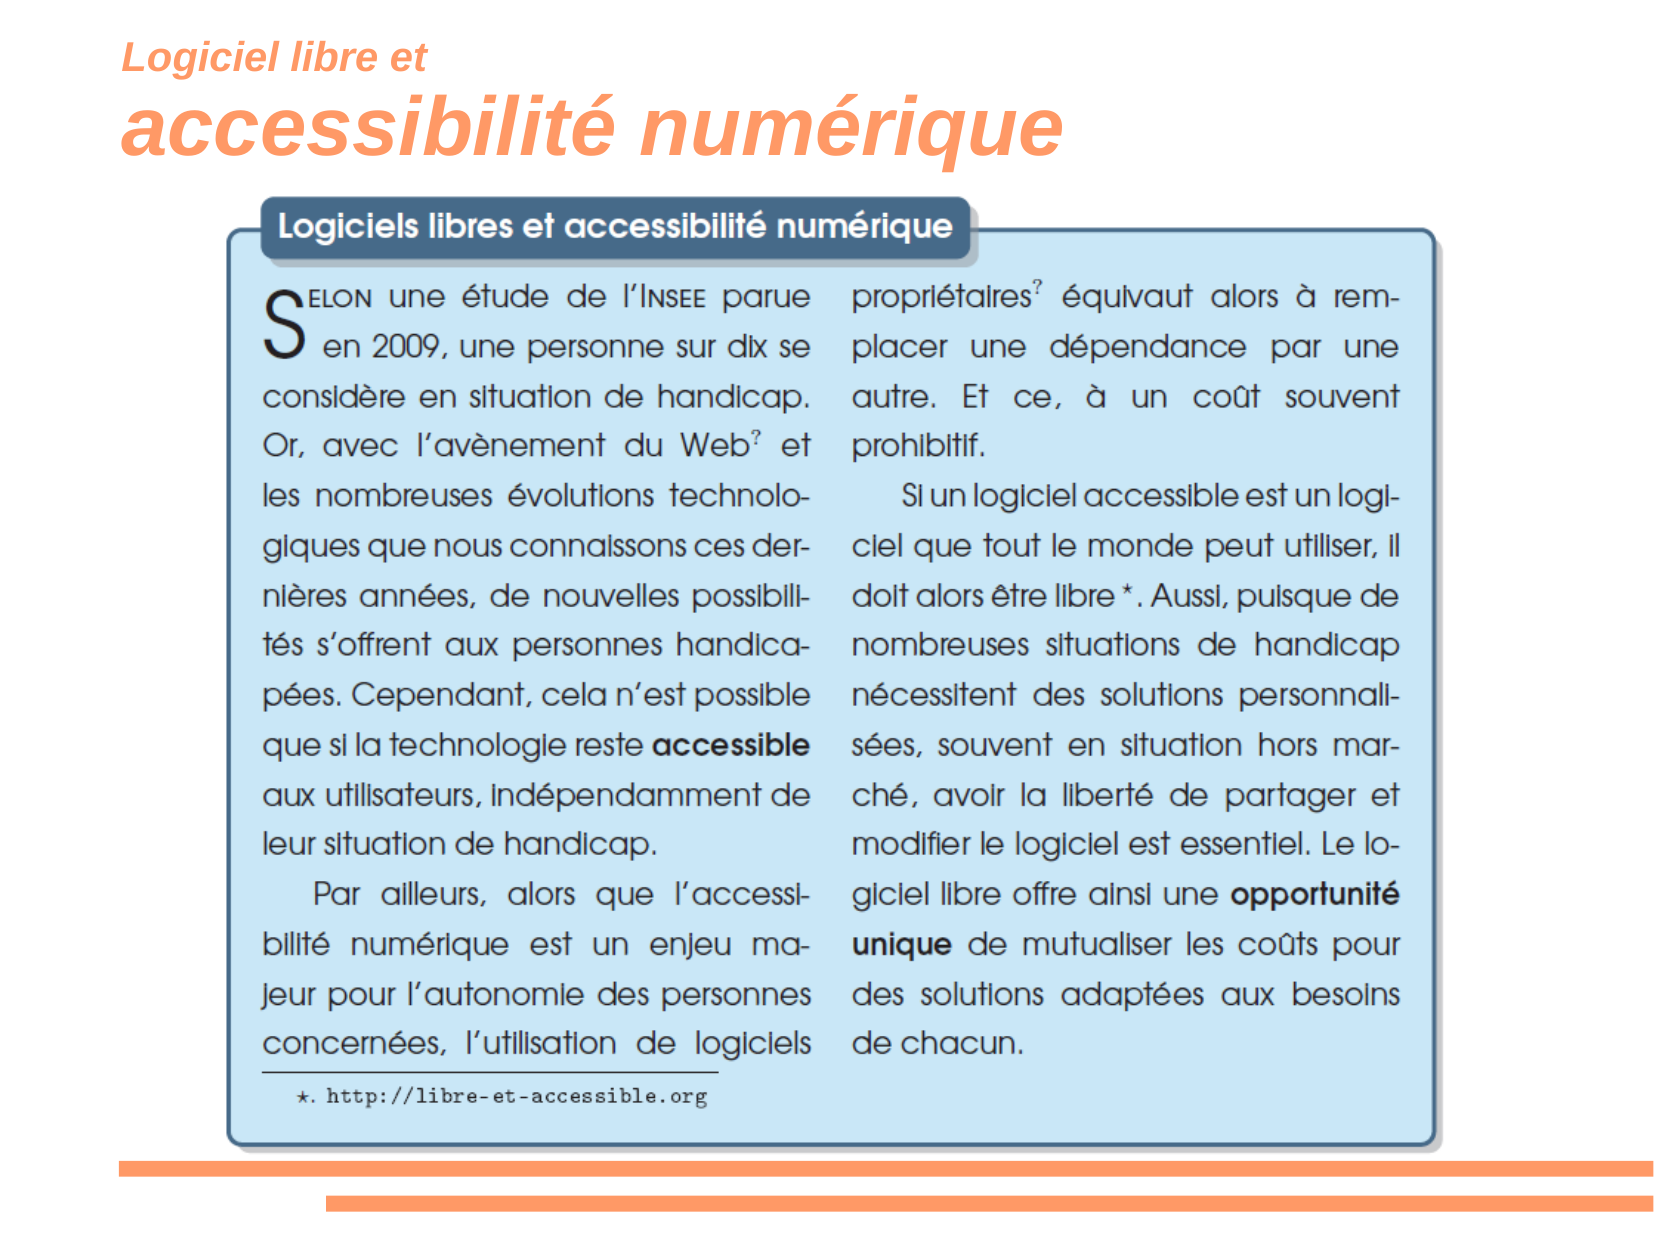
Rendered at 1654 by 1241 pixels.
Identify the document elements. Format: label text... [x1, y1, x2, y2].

title Logiciel libre et accessibilité numérique [121, 33, 1534, 267]
picture [206, 182, 1464, 1156]
